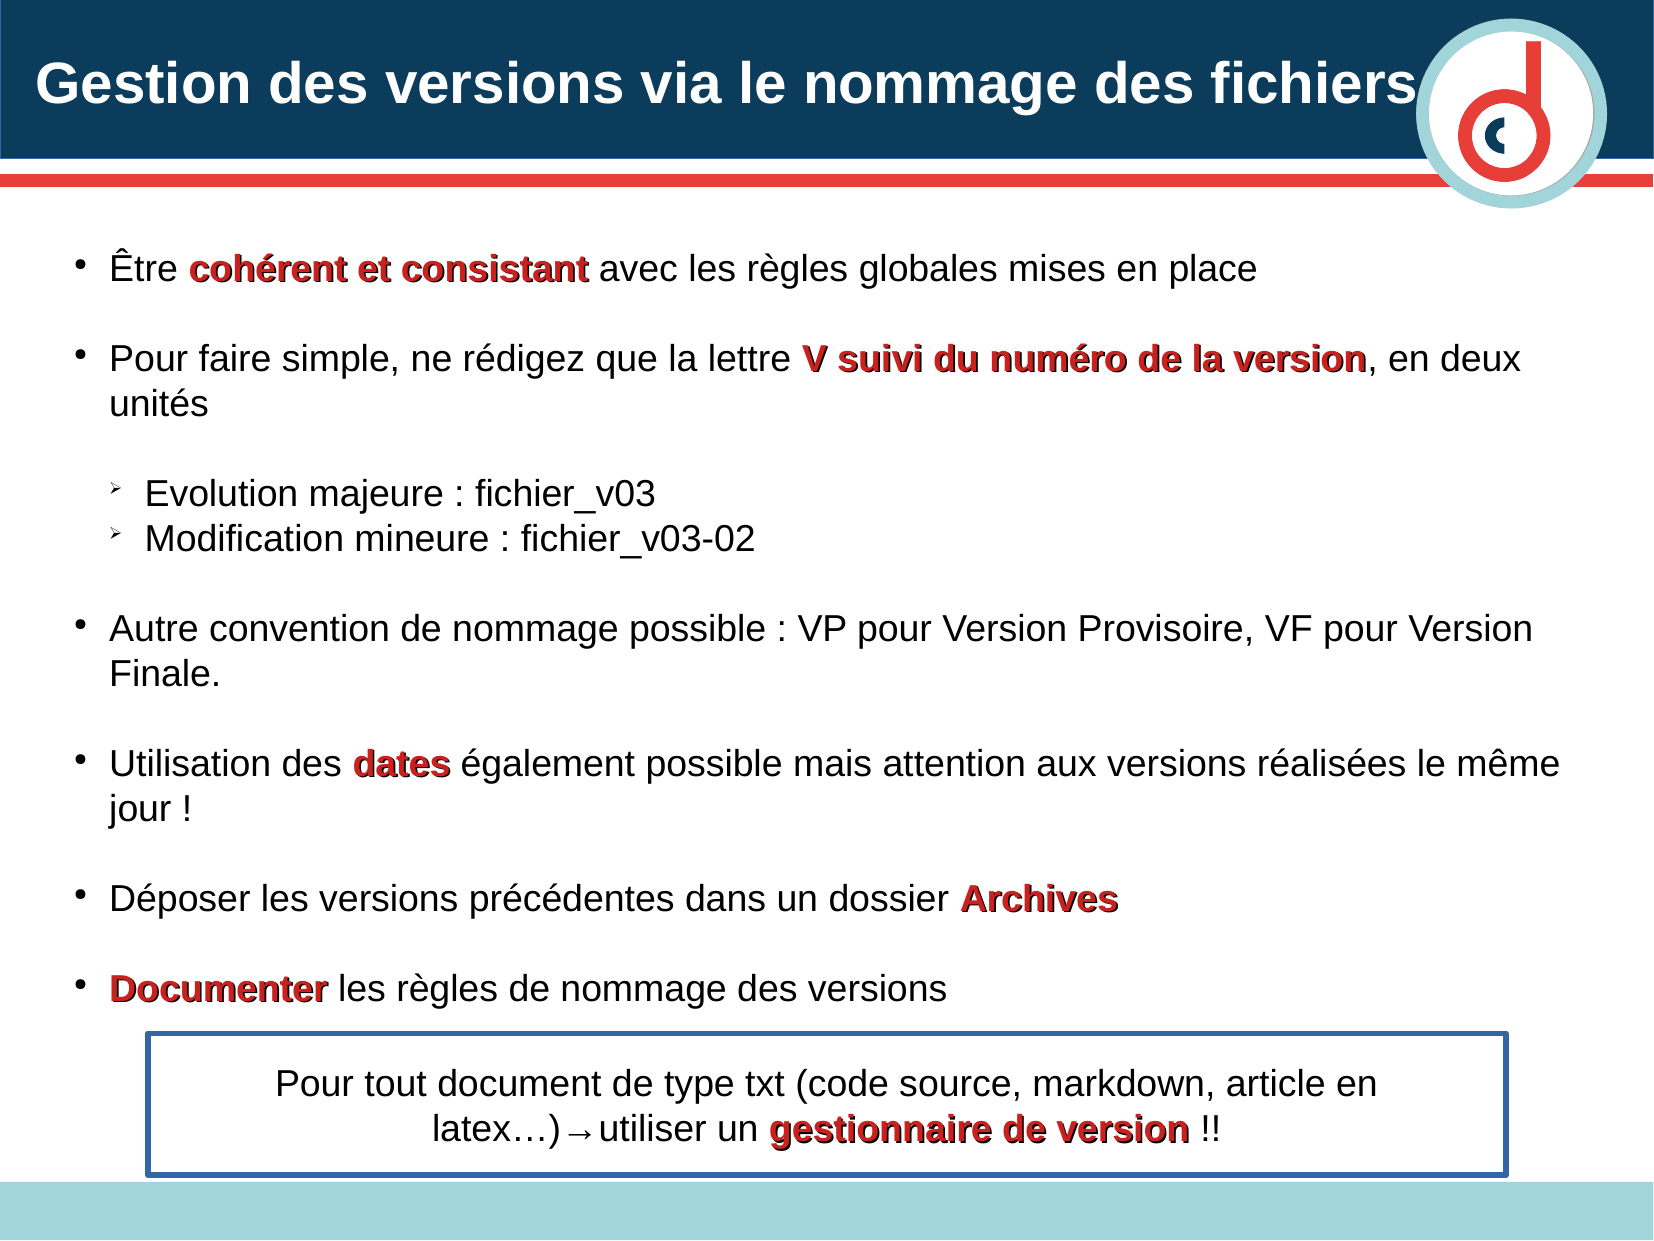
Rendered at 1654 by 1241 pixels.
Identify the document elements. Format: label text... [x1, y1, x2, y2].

text_box Être cohérent et consistant avec les règles globales mises en place Pour faire simple, ne rédigez que la lettre V suivi du numéro de la version, en deux unités Evolution majeure : fichier_v03 Modification mineure : fichier_v03-02 Autre convention de nommage possible : VP pour Version Provisoire, VF pour Version Finale. Utilisation des dates également possible mais attention aux versions réalisées le même jour ! Déposer les versions précédentes dans un dossier Archives Documenter les règles de nommage des versions [58, 236, 1595, 1152]
text_box Pour tout document de type txt (code source, markdown, article en latex…)→utiliser un gestionnaire de version !! [147, 1033, 1506, 1175]
title Gestion des versions via le nommage des fichiers [35, 11, 1429, 159]
